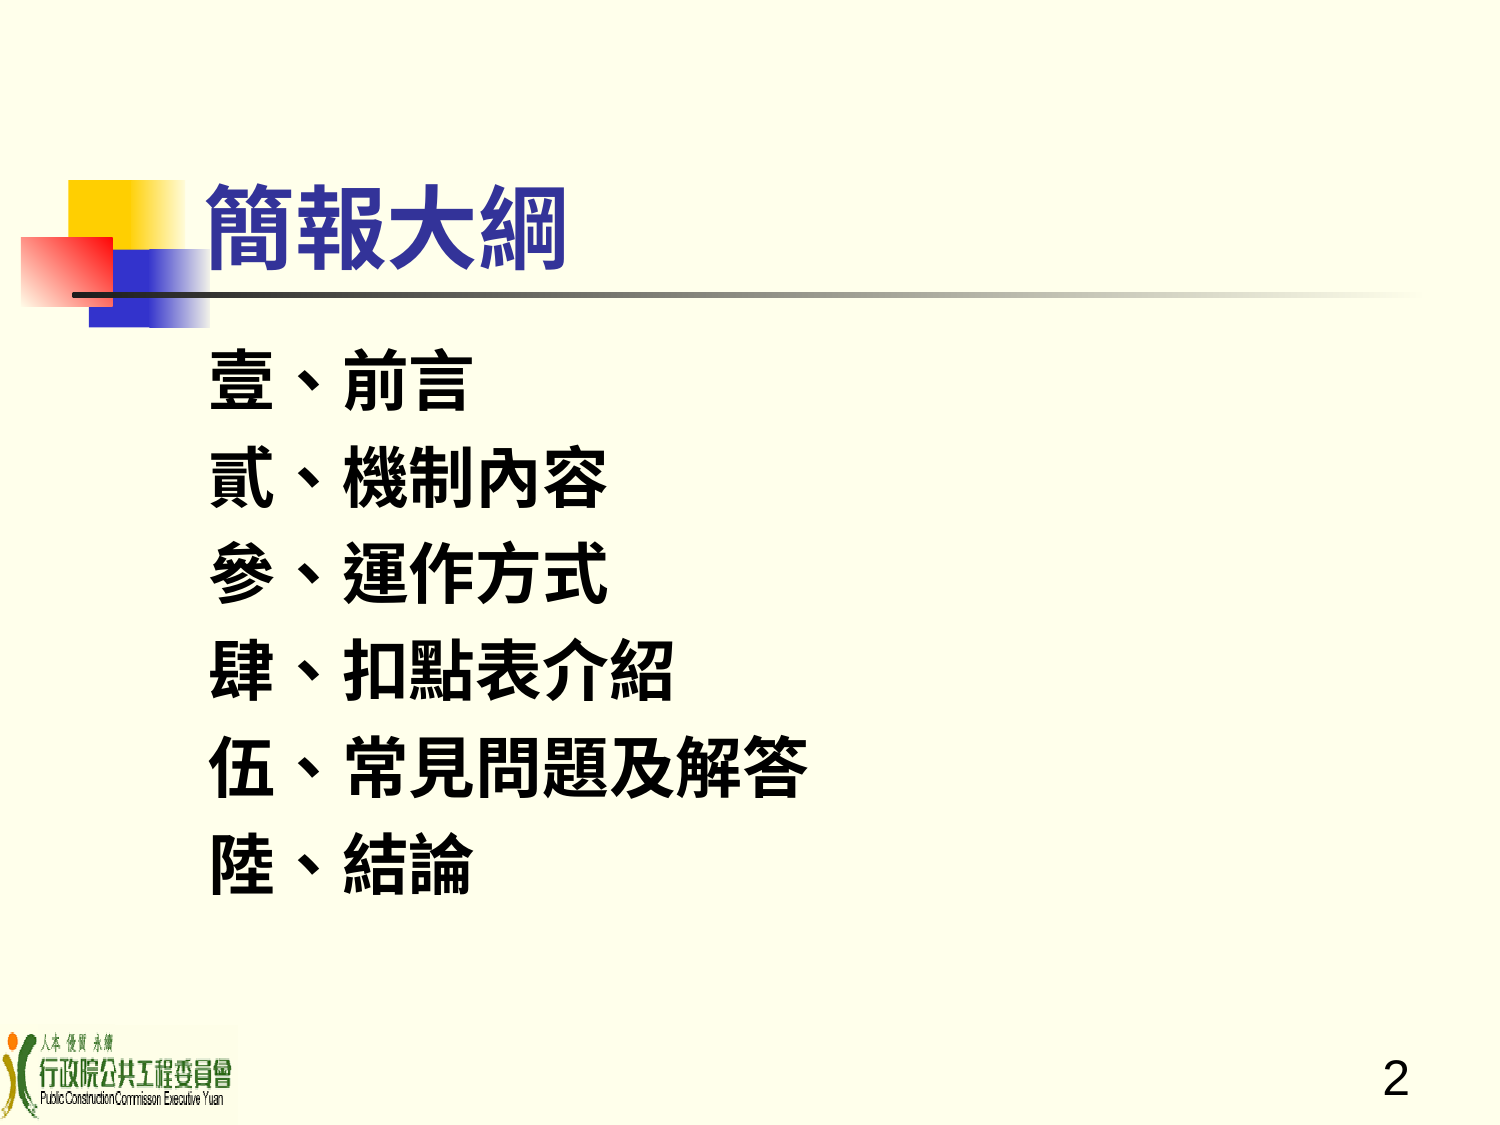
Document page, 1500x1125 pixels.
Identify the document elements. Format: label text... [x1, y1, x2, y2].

picture [0, 1024, 238, 1125]
title 簡報大綱 [188, 101, 1468, 289]
list 壹、前言 貳、機制內容 參、運作方式 肆、扣點表介紹 伍、常見問題及解答 陸、結論 [193, 331, 1469, 1007]
